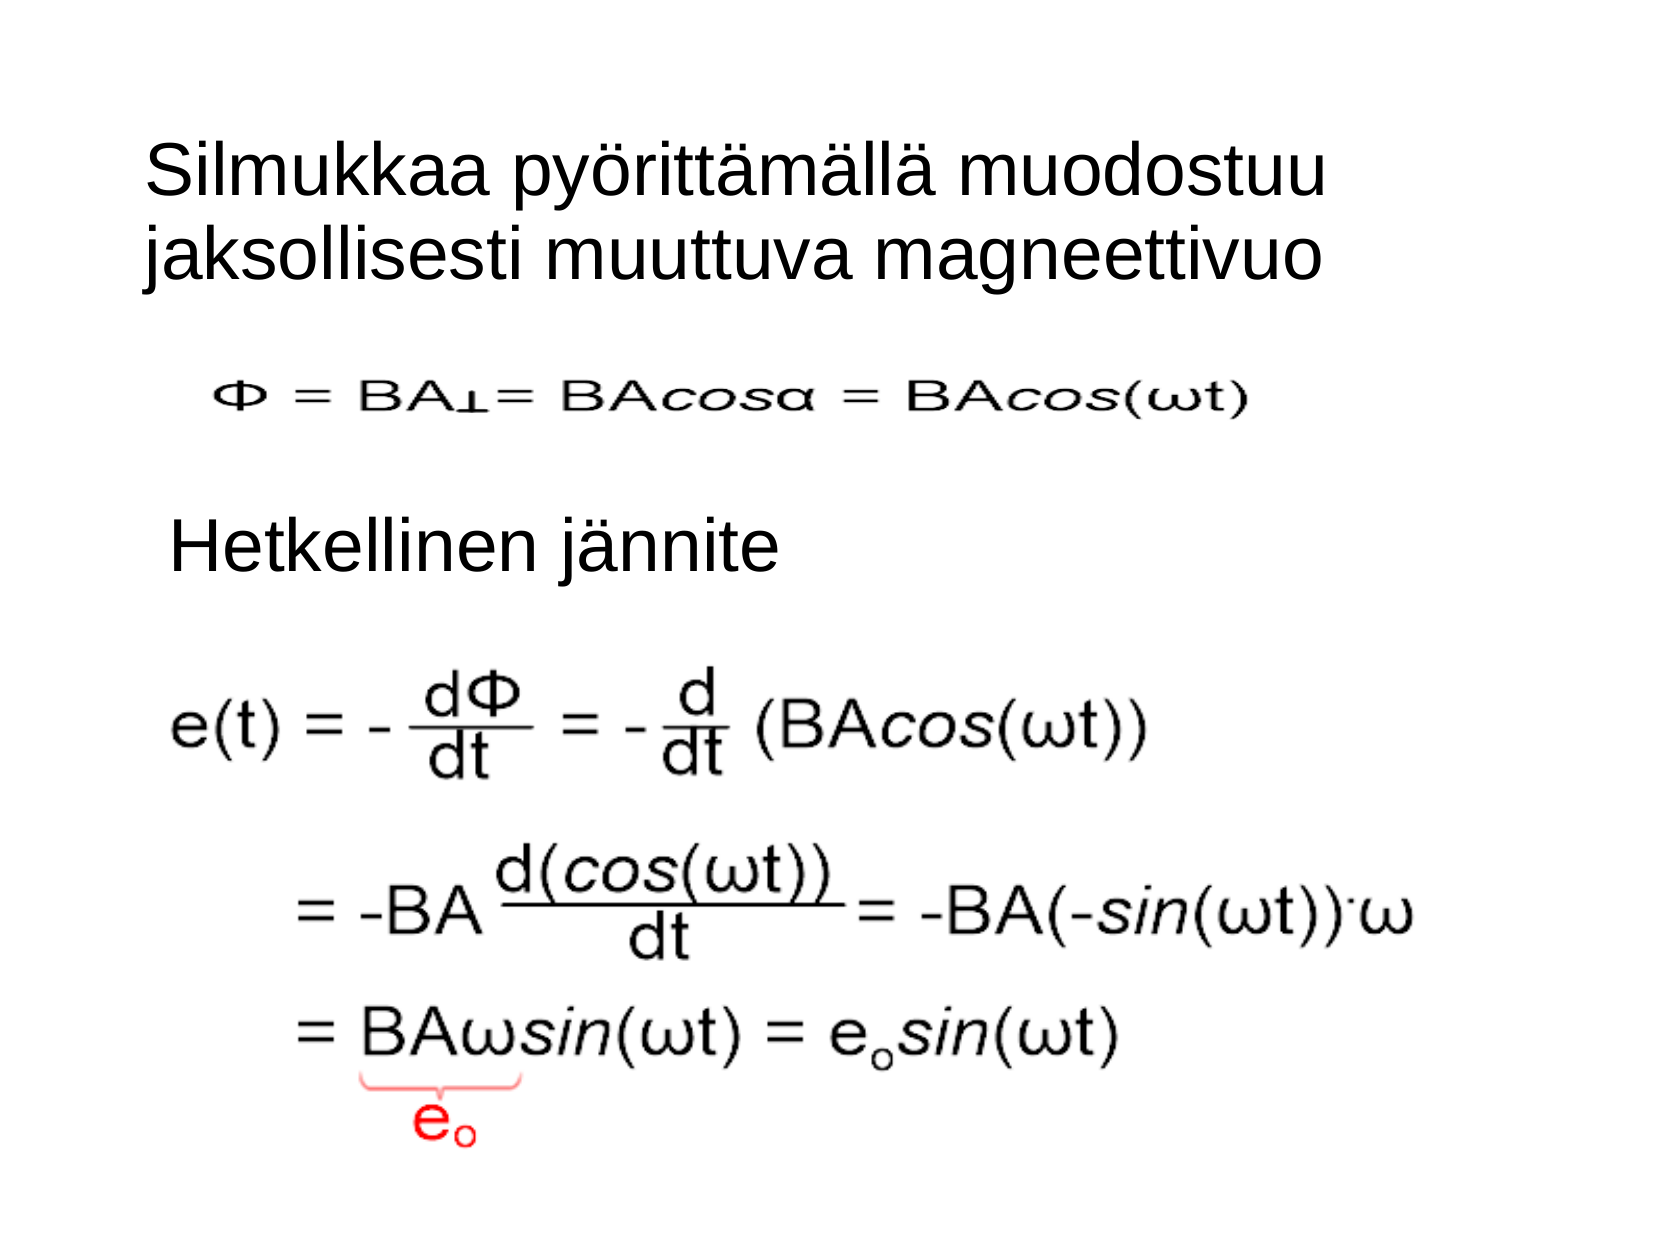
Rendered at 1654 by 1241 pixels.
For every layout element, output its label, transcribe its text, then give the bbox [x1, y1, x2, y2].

picture [146, 346, 1312, 449]
picture [107, 608, 1477, 1187]
text_box Silmukkaa pyörittämällä muodostuu jaksollisesti muuttuva magneettivuo [129, 120, 1370, 304]
text_box Hetkellinen jännite [153, 496, 1387, 595]
